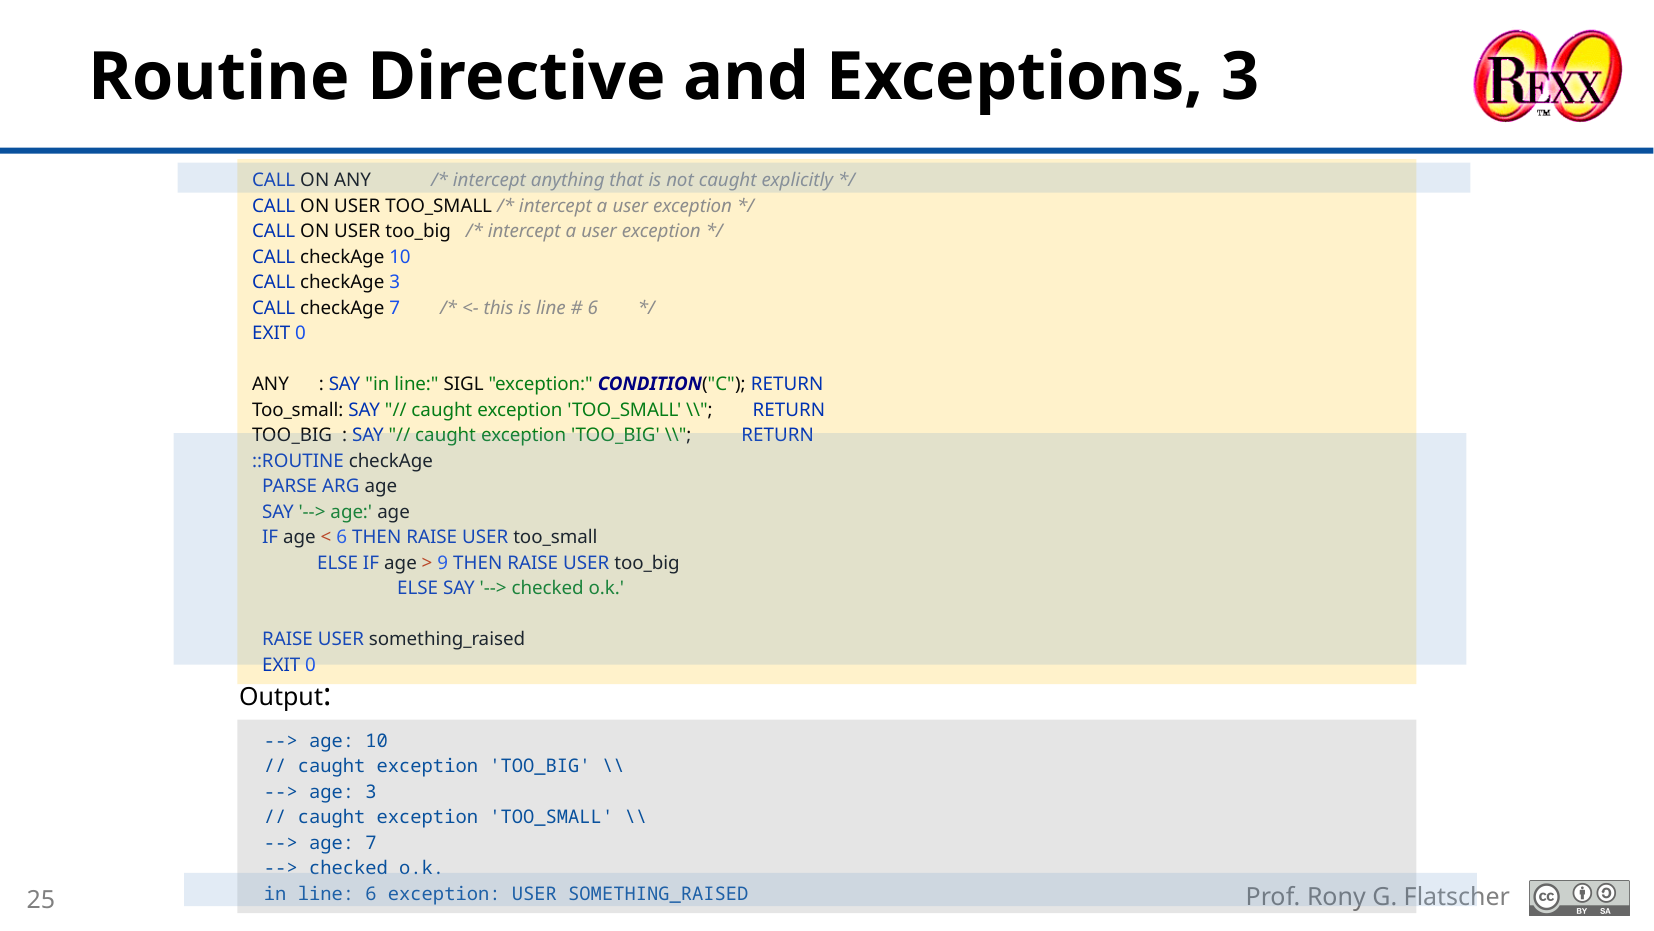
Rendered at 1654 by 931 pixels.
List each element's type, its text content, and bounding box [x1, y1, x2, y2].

text_box --> age: 10 // caught exception 'TOO_BIG' \\ --> age: 3 // caught exception 'TOO_SMALL' \\ --> age: 7 --> checked o.k. in line: 6 exception: USER SOMETHING_RAISED [237, 719, 1417, 872]
text_box [184, 872, 1477, 907]
title Routine Directive and Exceptions, 3 [29, 0, 1654, 148]
text_box [177, 162, 1471, 193]
text_box CALL ON ANY /* intercept anything that is not caught explicitly */ CALL ON USER TOO_SMALL /* intercept a user exception */ CALL ON USER too_big /* intercept a user exception */ CALL checkAge 10 CALL checkAge 3 CALL checkAge 7 /* <- this is line # 6 */ EXIT 0 ANY : SAY "in line:" SIGL "exception:" CONDITION("C"); RETURN Too_small: SAY "// caught exception 'TOO_SMALL' \\"; RETURN TOO_BIG : SAY "// caught exception 'TOO_BIG' \\"; RETURN ::ROUTINE checkAge PARSE ARG age SAY '--> age:' age IF age < 6 THEN RAISE USER too_small ELSE IF age > 9 THEN RAISE USER too_big ELSE SAY '--> checked o.k.' RAISE USER something_raised EXIT 0 [237, 193, 1417, 433]
text_box Output: [224, 665, 390, 720]
text_box [173, 433, 1467, 665]
